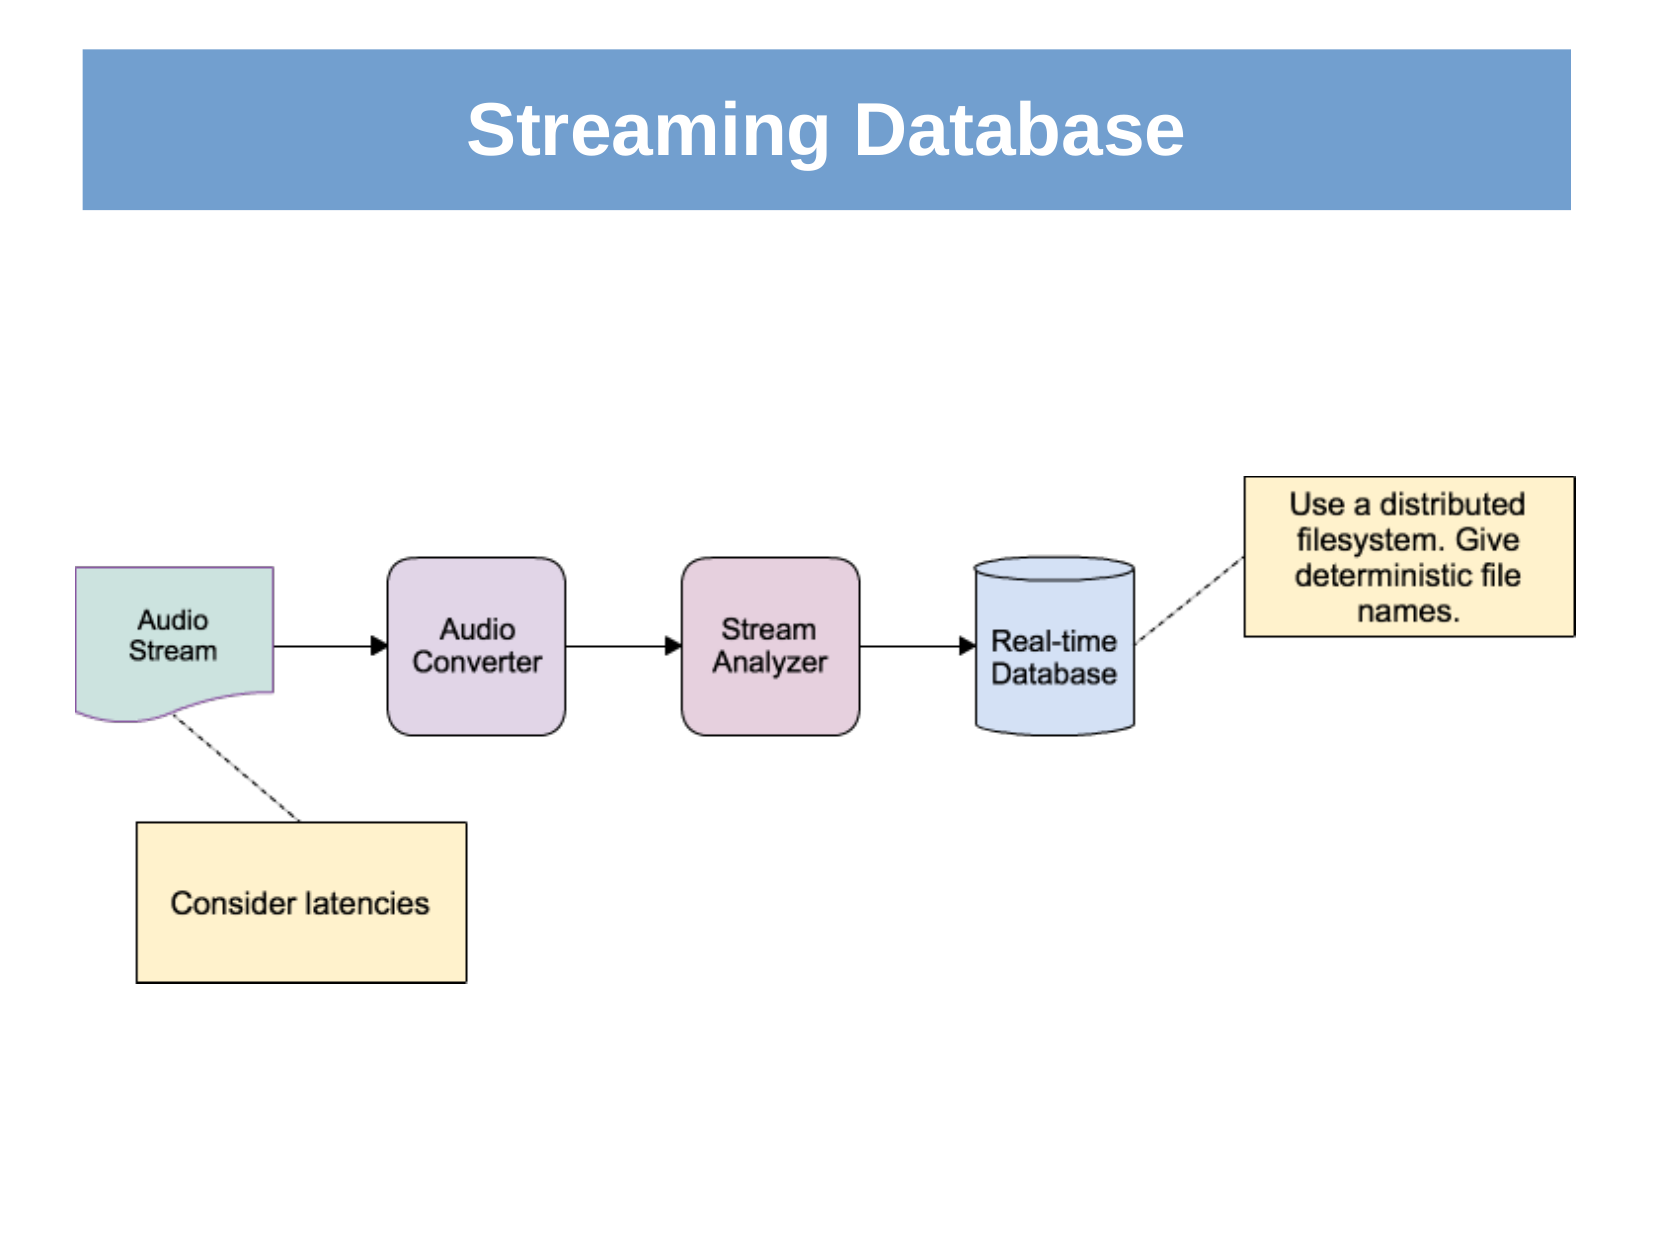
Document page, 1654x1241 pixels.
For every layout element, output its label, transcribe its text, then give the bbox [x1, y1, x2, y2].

title Streaming Database [82, 49, 1571, 211]
picture [75, 476, 1576, 984]
